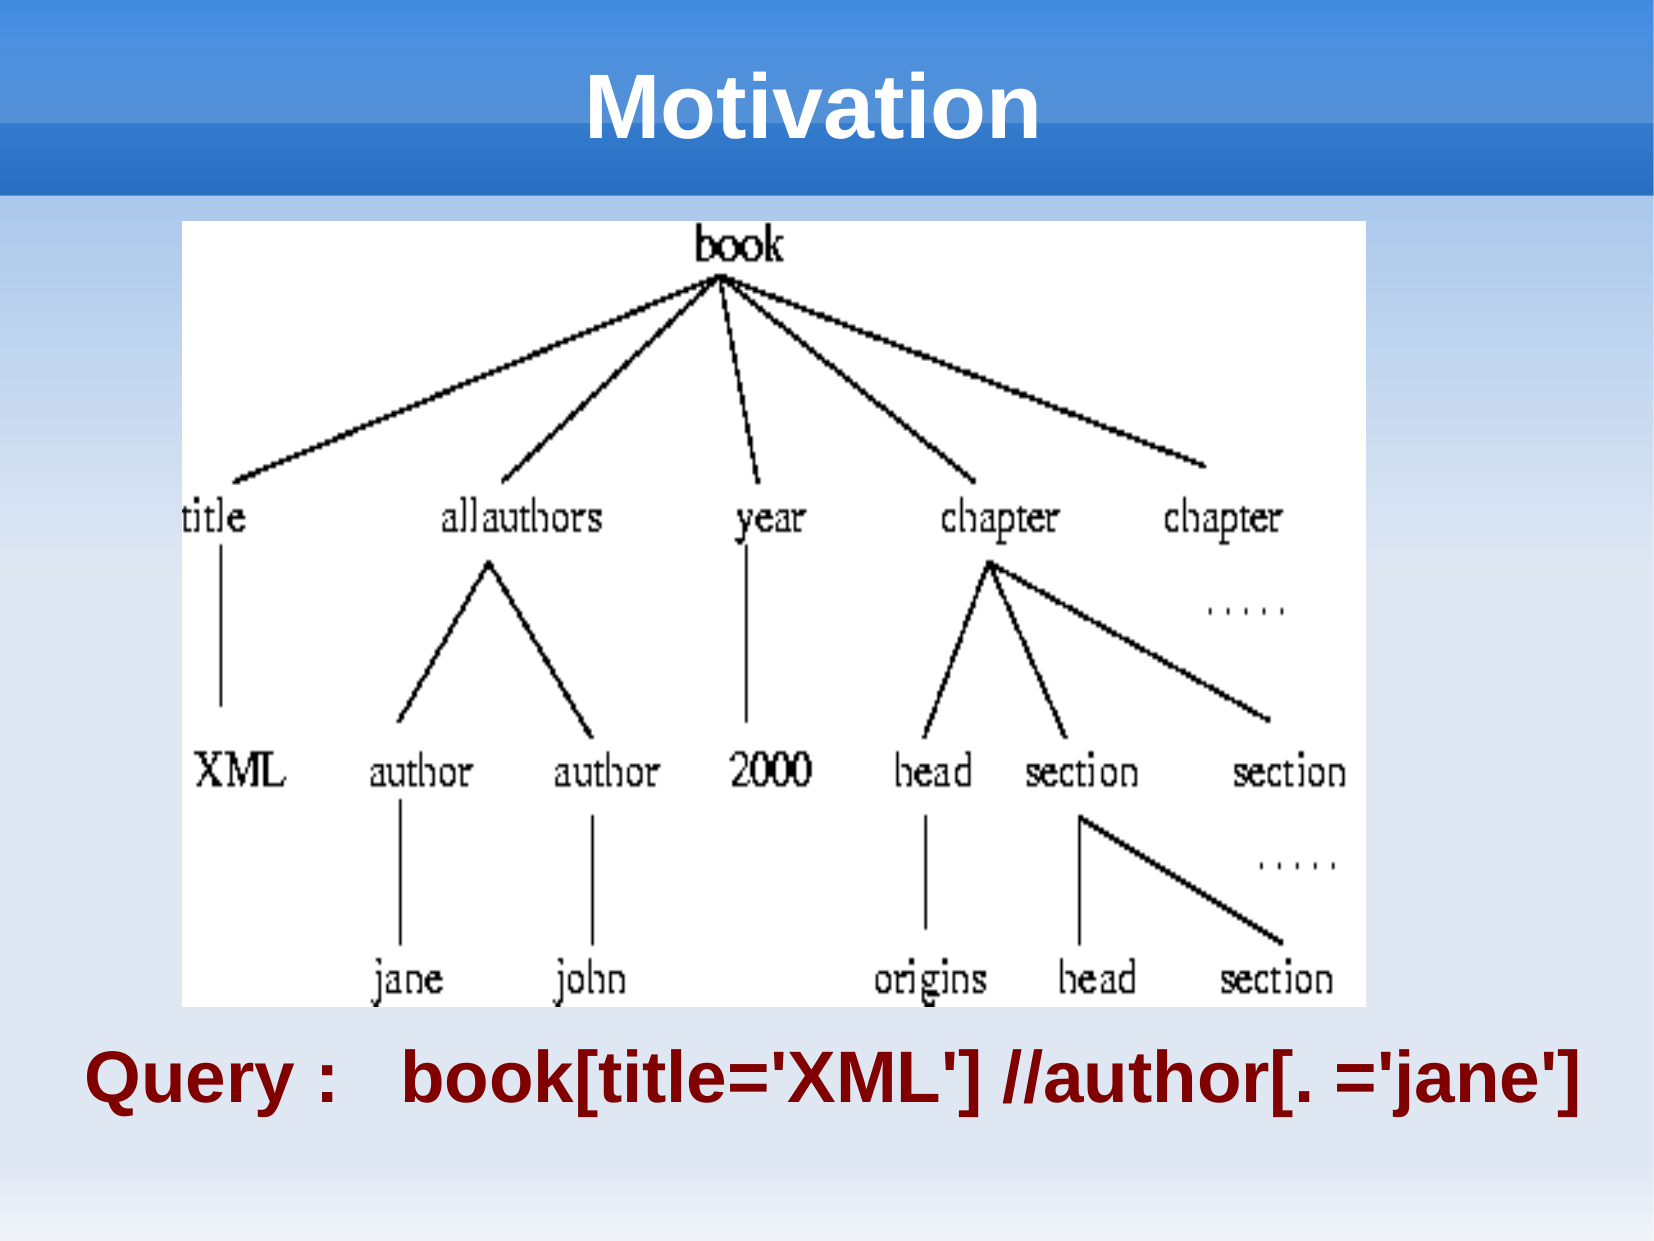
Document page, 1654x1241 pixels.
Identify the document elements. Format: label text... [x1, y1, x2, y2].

picture [0, 0, 1654, 1241]
text_box Query : book[title='XML'] //author[. ='jane'] [84, 1036, 1629, 1119]
title Motivation [111, 32, 1517, 182]
